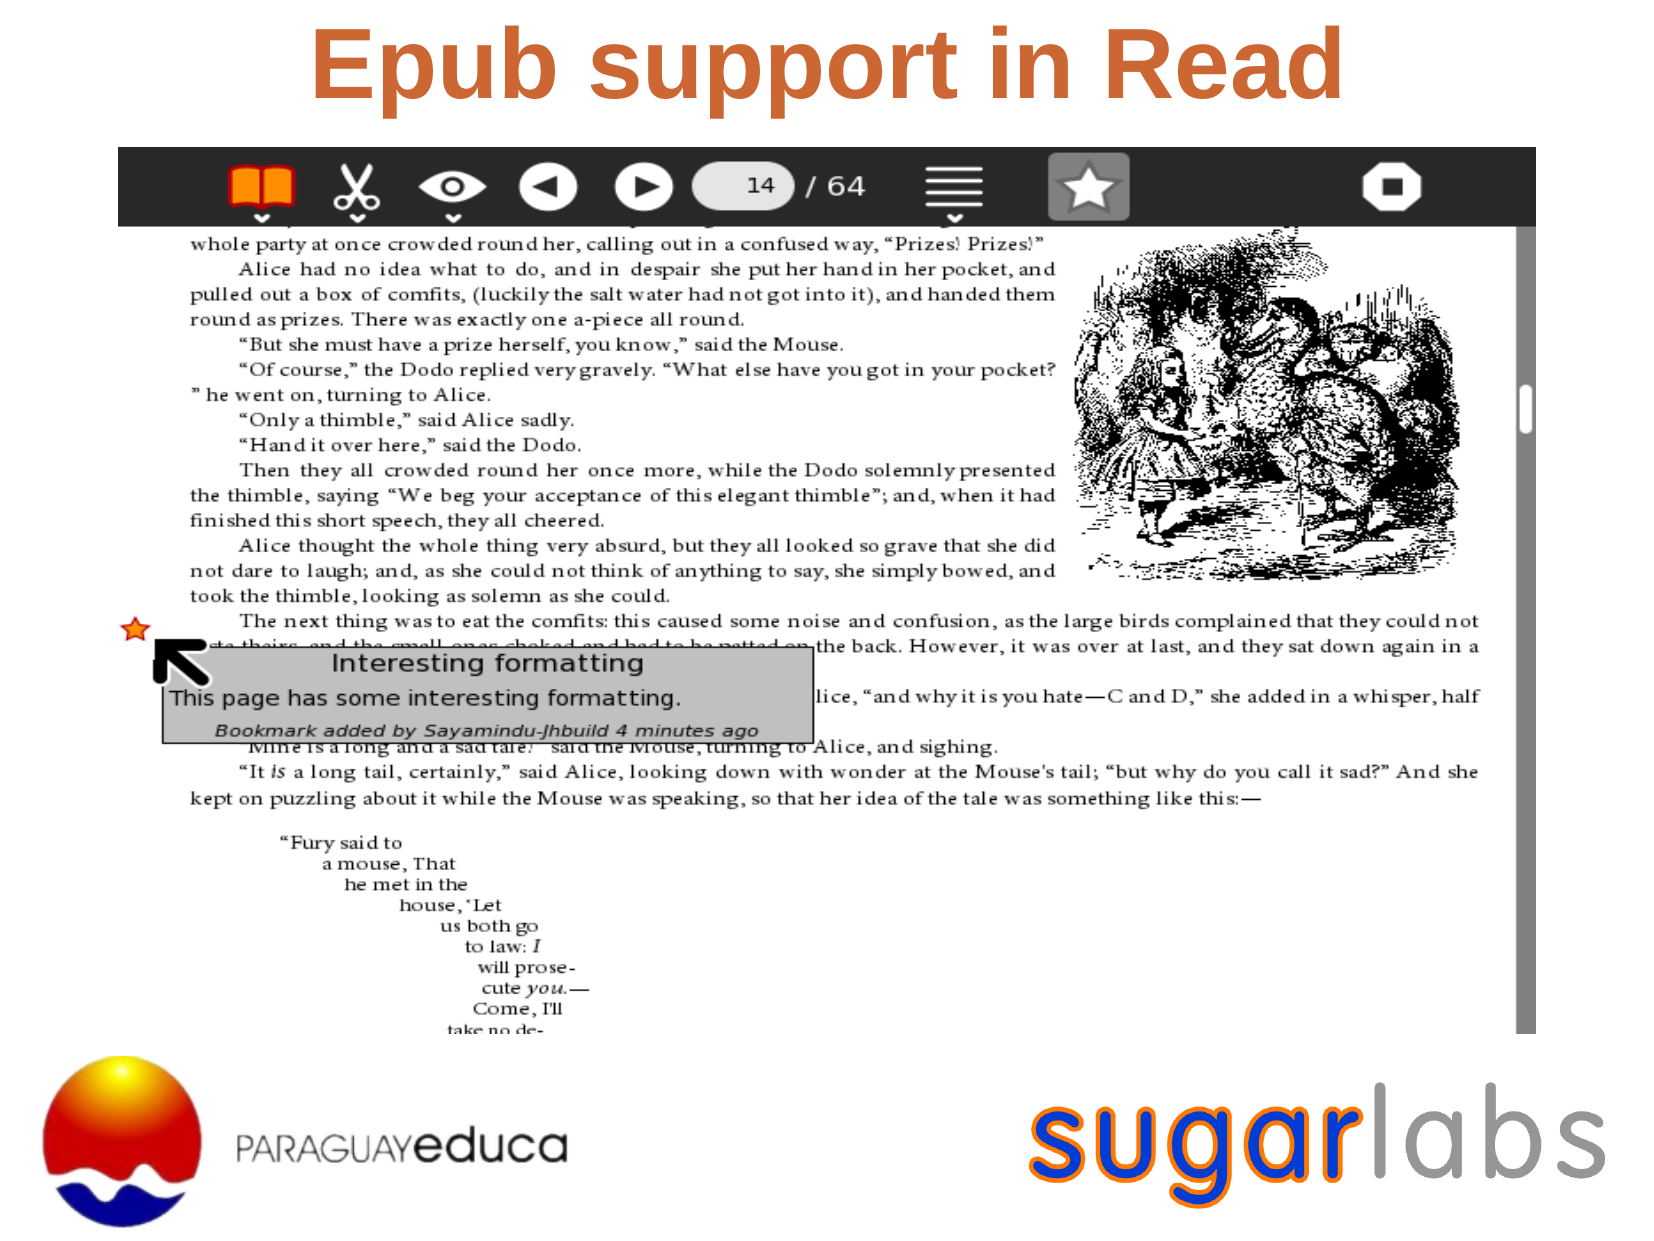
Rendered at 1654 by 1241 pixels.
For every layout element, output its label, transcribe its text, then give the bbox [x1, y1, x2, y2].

title Epub support in Read [84, 0, 1573, 136]
picture [118, 147, 1654, 1241]
picture [33, 1056, 579, 1236]
